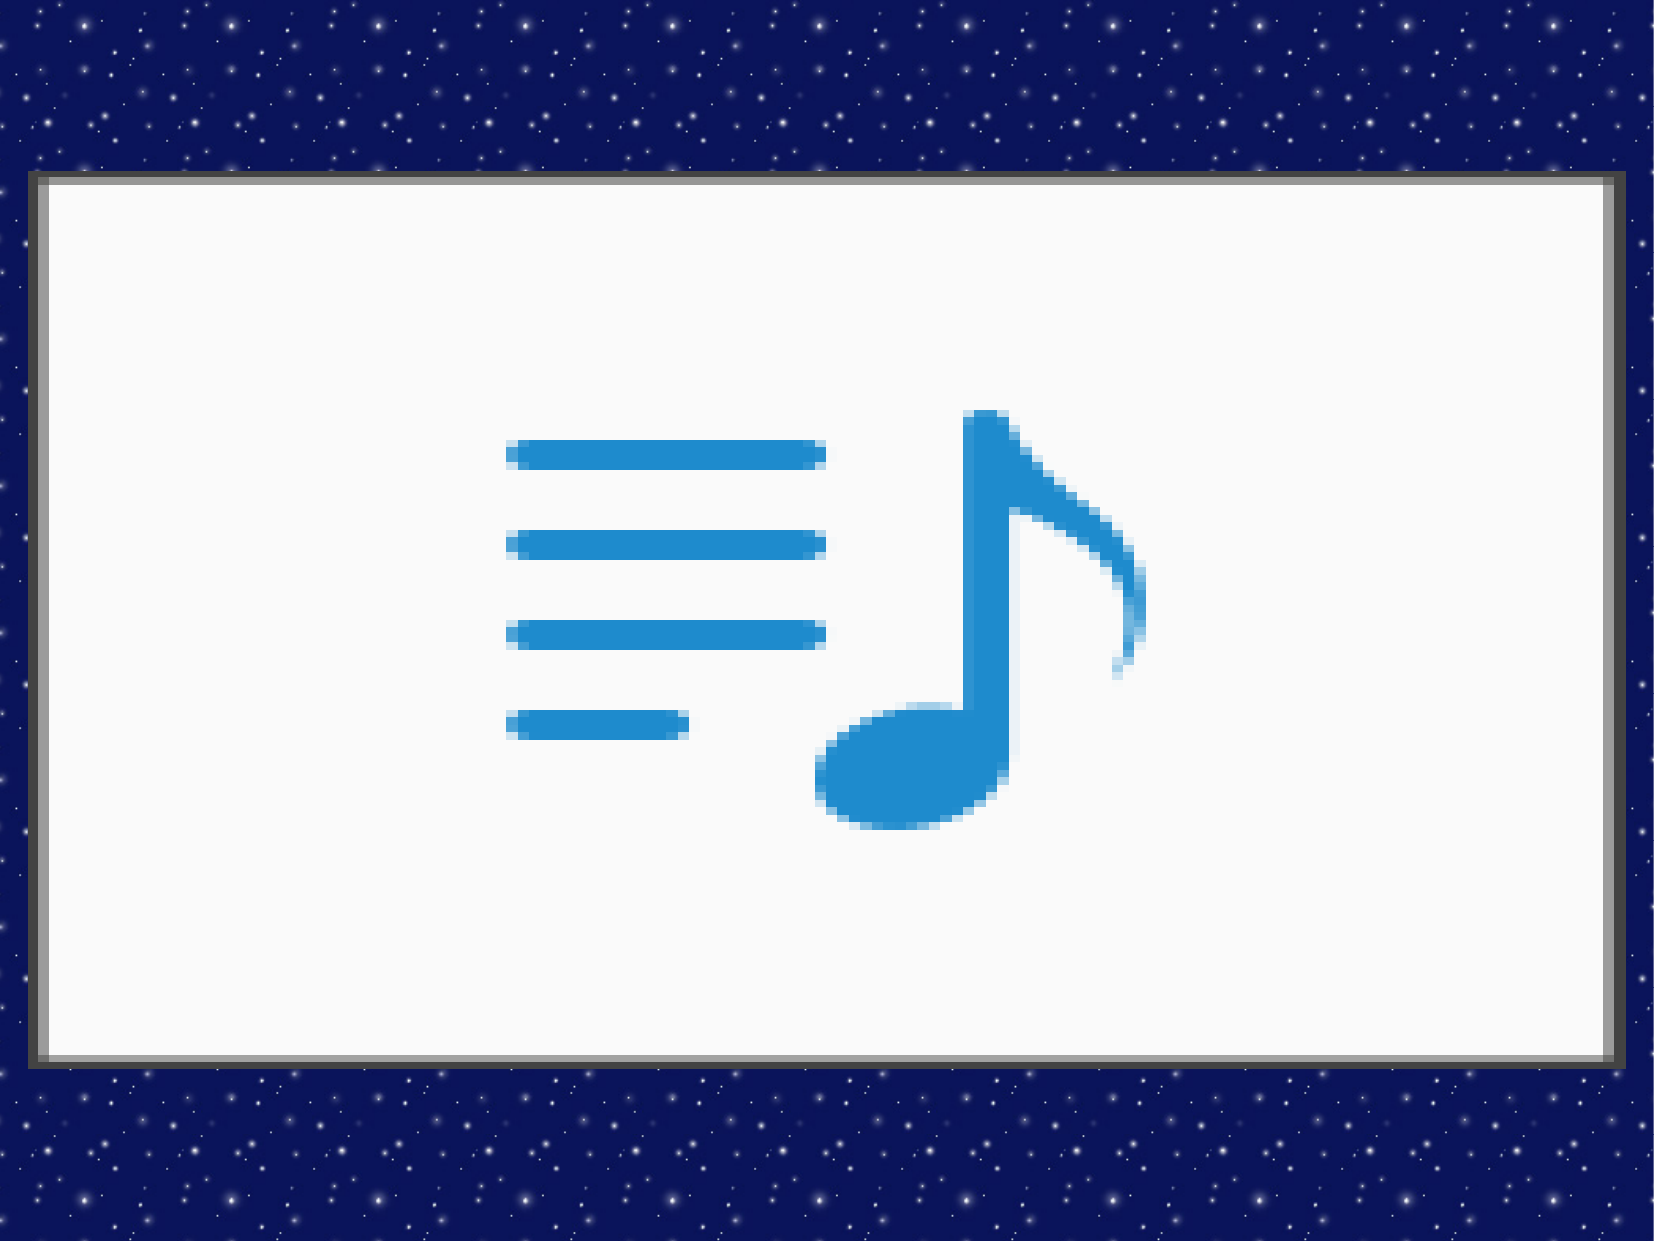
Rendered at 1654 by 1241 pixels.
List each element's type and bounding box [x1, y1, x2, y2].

picture [0, 0, 1654, 1241]
text_box [26, 170, 1627, 1071]
